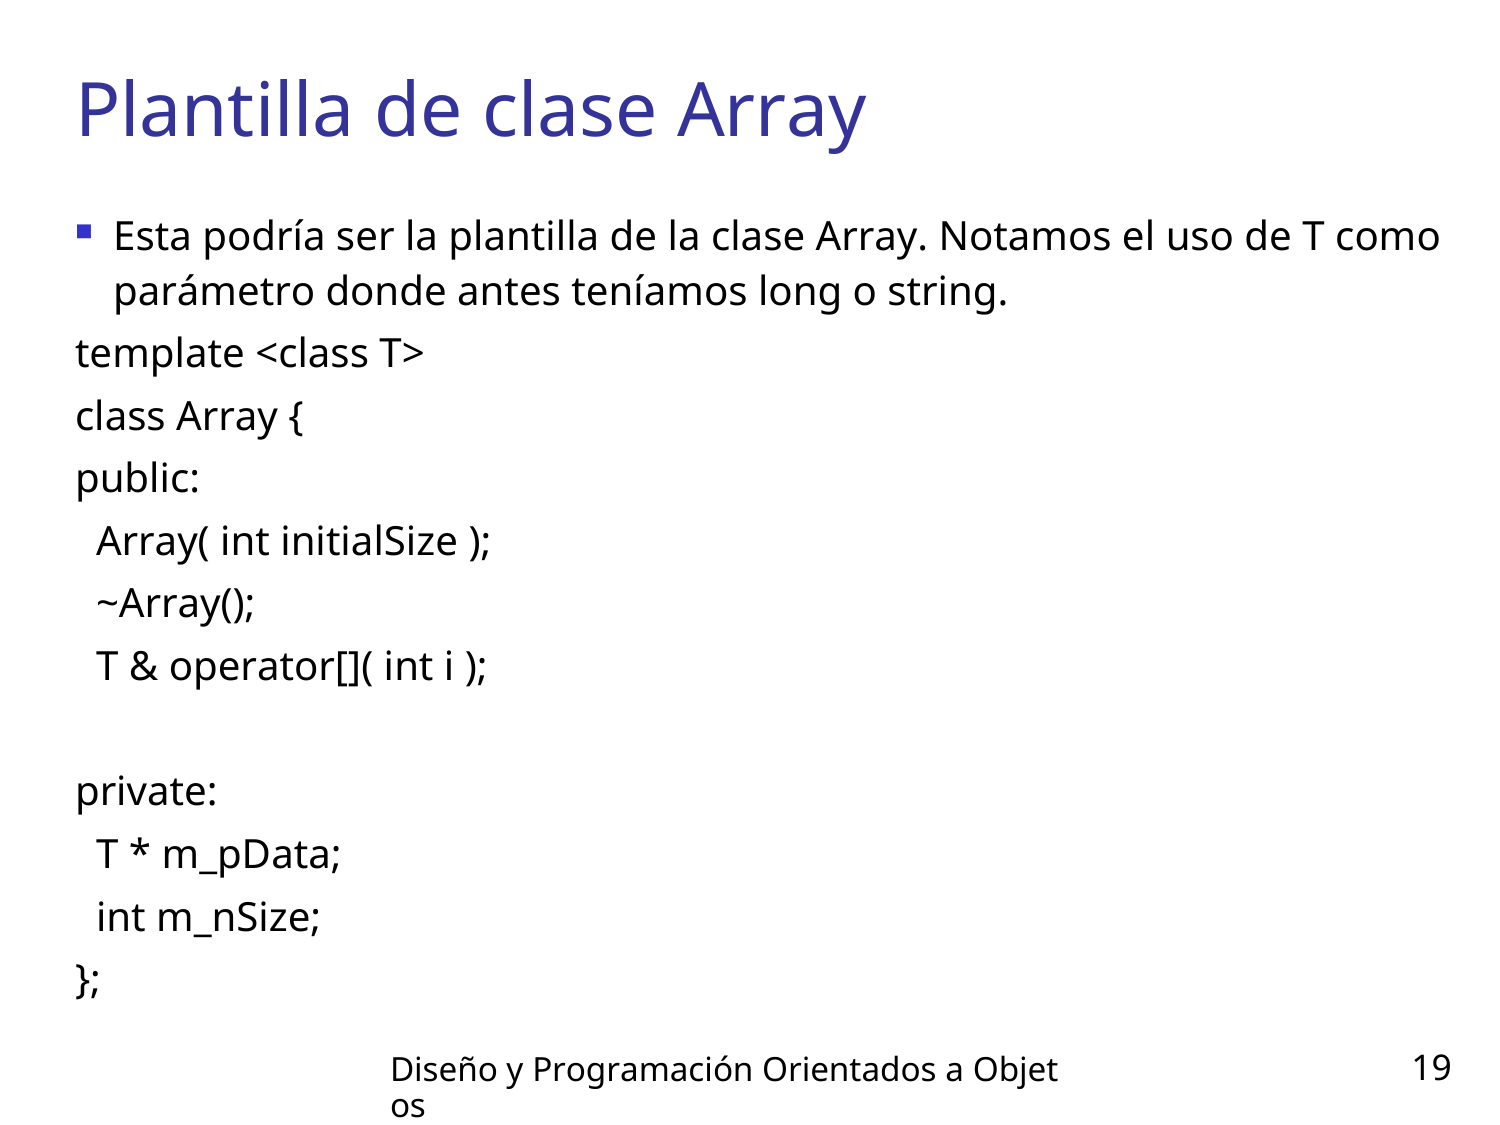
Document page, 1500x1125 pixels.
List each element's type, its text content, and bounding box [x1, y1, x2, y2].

title Plantilla de clase Array [75, 25, 1466, 188]
list Esta podría ser la plantilla de la clase Array. Notamos el uso de T como parámetro donde antes teníamos long o string. template <class T> class Array { public: Array( int initialSize ); ~Array(); T & operator[]( int i ); private: T * m_pData; int m_nSize; }; [75, 207, 1462, 1013]
